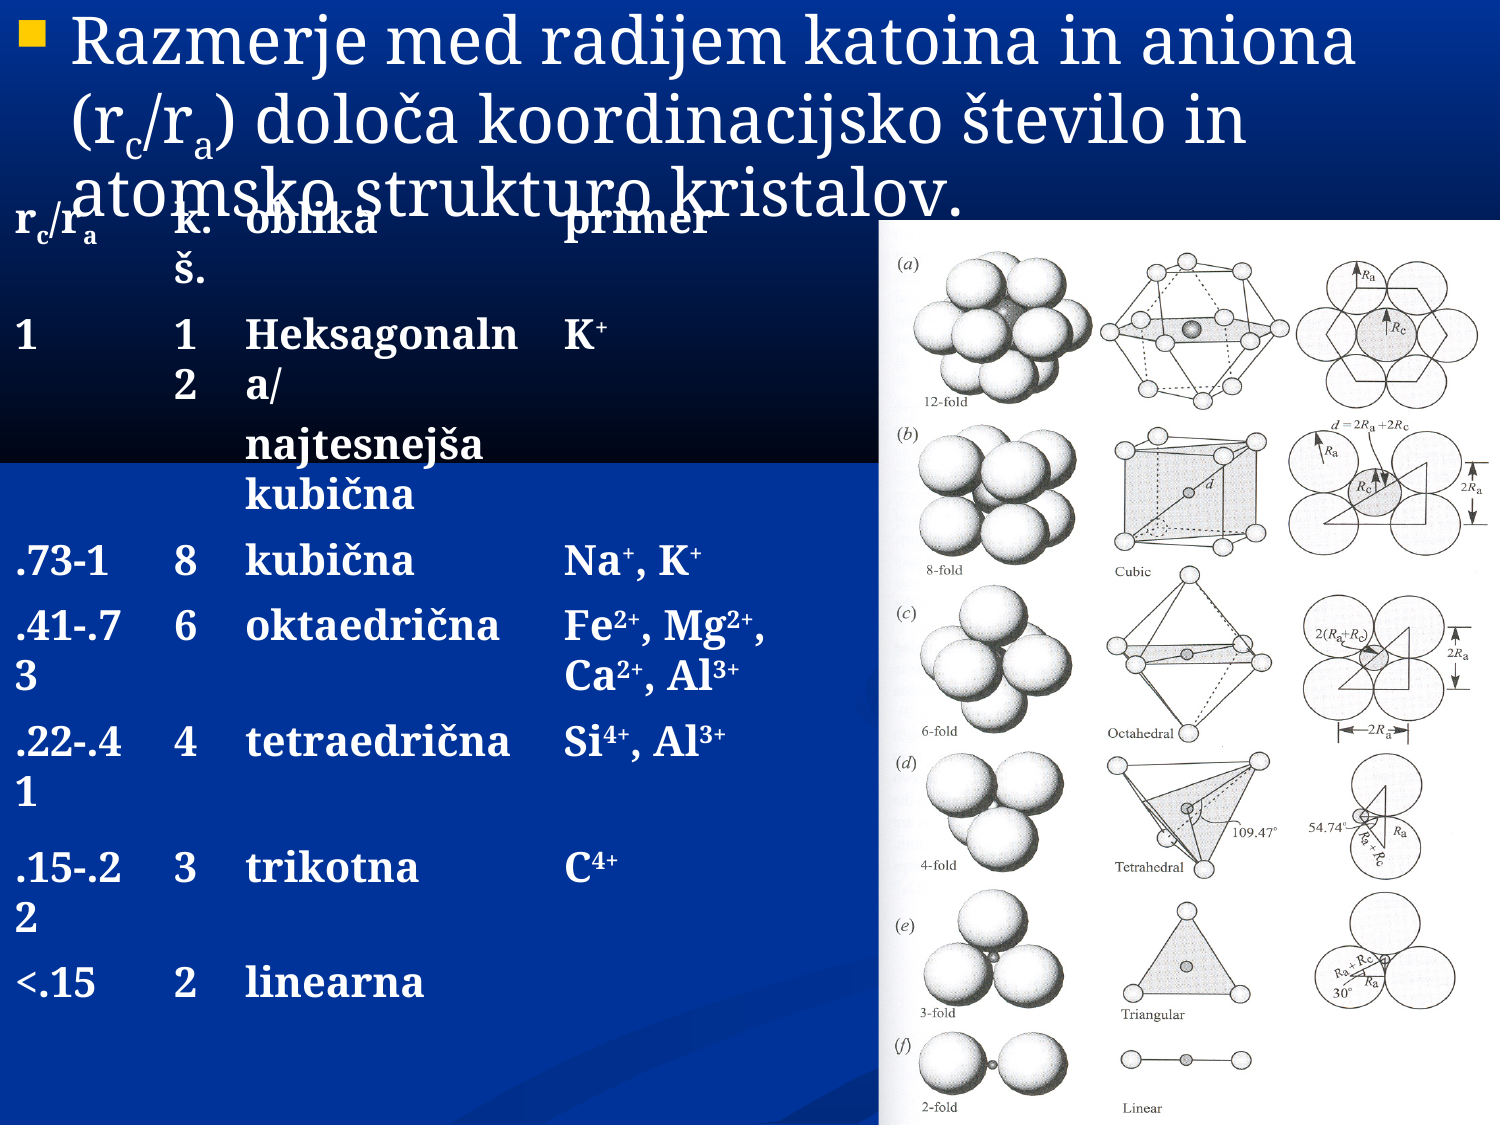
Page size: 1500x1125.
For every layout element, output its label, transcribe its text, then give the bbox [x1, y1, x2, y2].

table_cell 8 [159, 526, 230, 591]
table_header primer [549, 185, 868, 300]
table_cell Fe2+, Mg2+, Ca2+, Al3+ [549, 591, 868, 707]
table_cell 4 [159, 707, 230, 833]
table_cell kubična [230, 526, 549, 591]
table_cell .15-.22 [0, 833, 159, 948]
table_cell 12 [159, 300, 230, 526]
table_cell linearna [230, 948, 549, 1014]
table_cell 1 [0, 300, 159, 526]
table_cell <.15 [0, 948, 159, 1014]
table_cell K+ [549, 300, 868, 526]
table_cell 3 [159, 833, 230, 948]
table_cell trikotna [230, 833, 549, 948]
table_cell oktaedrična [230, 591, 549, 707]
table_header oblika [230, 185, 549, 300]
list Razmerje med radijem katoina in aniona (rc/ra) določa koordinacijsko število in atomsko strukturo kristalov. [0, 0, 1500, 241]
picture [878, 220, 1500, 1125]
table_cell Heksagonalna/ najtesnejša kubična [230, 300, 549, 526]
table_cell tetraedrična [230, 707, 549, 833]
table_cell Na+, K+ [549, 526, 868, 591]
table_header k.š. [159, 185, 230, 300]
table_cell Si4+, Al3+ [549, 707, 868, 833]
table_cell .41-.73 [0, 591, 159, 707]
table_cell 6 [159, 591, 230, 707]
table_cell 2 [159, 948, 230, 1014]
table_cell .73-1 [0, 526, 159, 591]
table_cell [549, 948, 868, 1014]
table_cell C4+ [549, 833, 868, 948]
table_cell .22-.41 [0, 707, 159, 833]
table_header rc/ra [0, 185, 159, 300]
